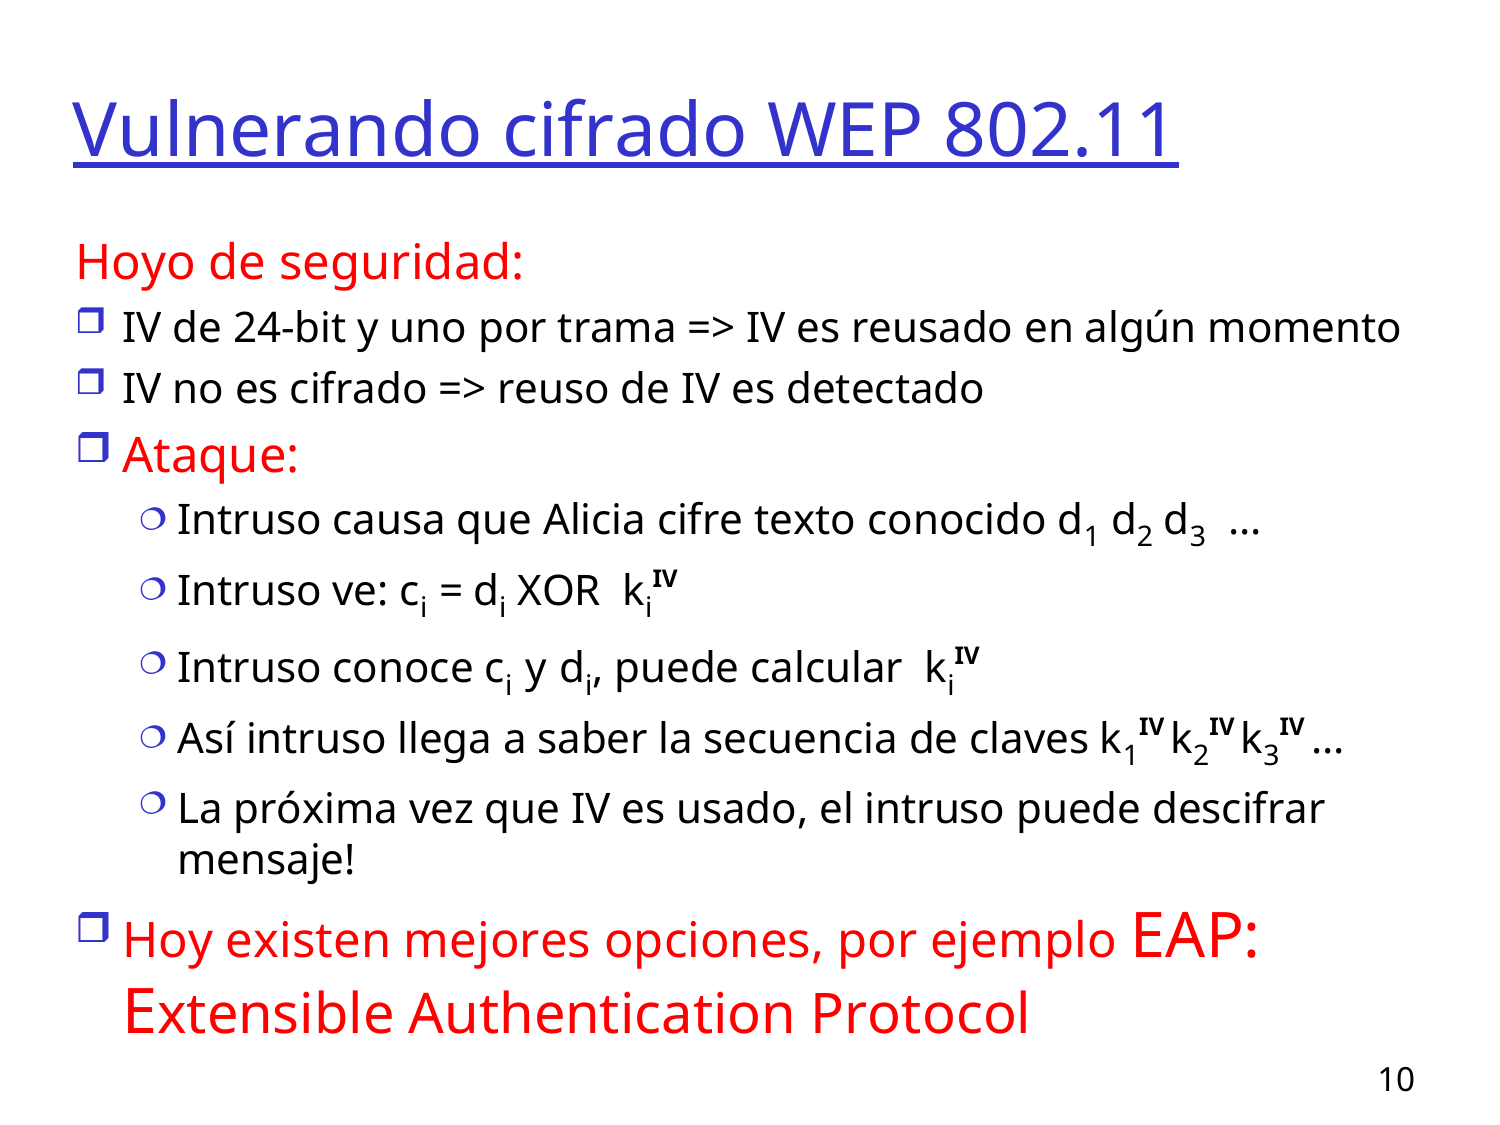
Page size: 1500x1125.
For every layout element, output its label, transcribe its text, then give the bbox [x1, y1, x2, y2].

title Vulnerando cifrado WEP 802.11 [57, 33, 1333, 221]
list Hoyo de seguridad: IV de 24-bit y uno por trama => IV es reusado en algún momento IV no es cifrado => reuso de IV es detectado Ataque: Intruso causa que Alicia cifre texto conocido d1 d2 d3 … Intruso ve: ci = di XOR kiIV Intruso conoce ci y di, puede calcular kiIV Así intruso llega a saber la secuencia de claves k1IV k2IV k3IV … La próxima vez que IV es usado, el intruso puede descifrar mensaje! Hoy existen mejores opciones, por ejemplo EAP: Extensible Authentication Protocol [60, 223, 1457, 1057]
